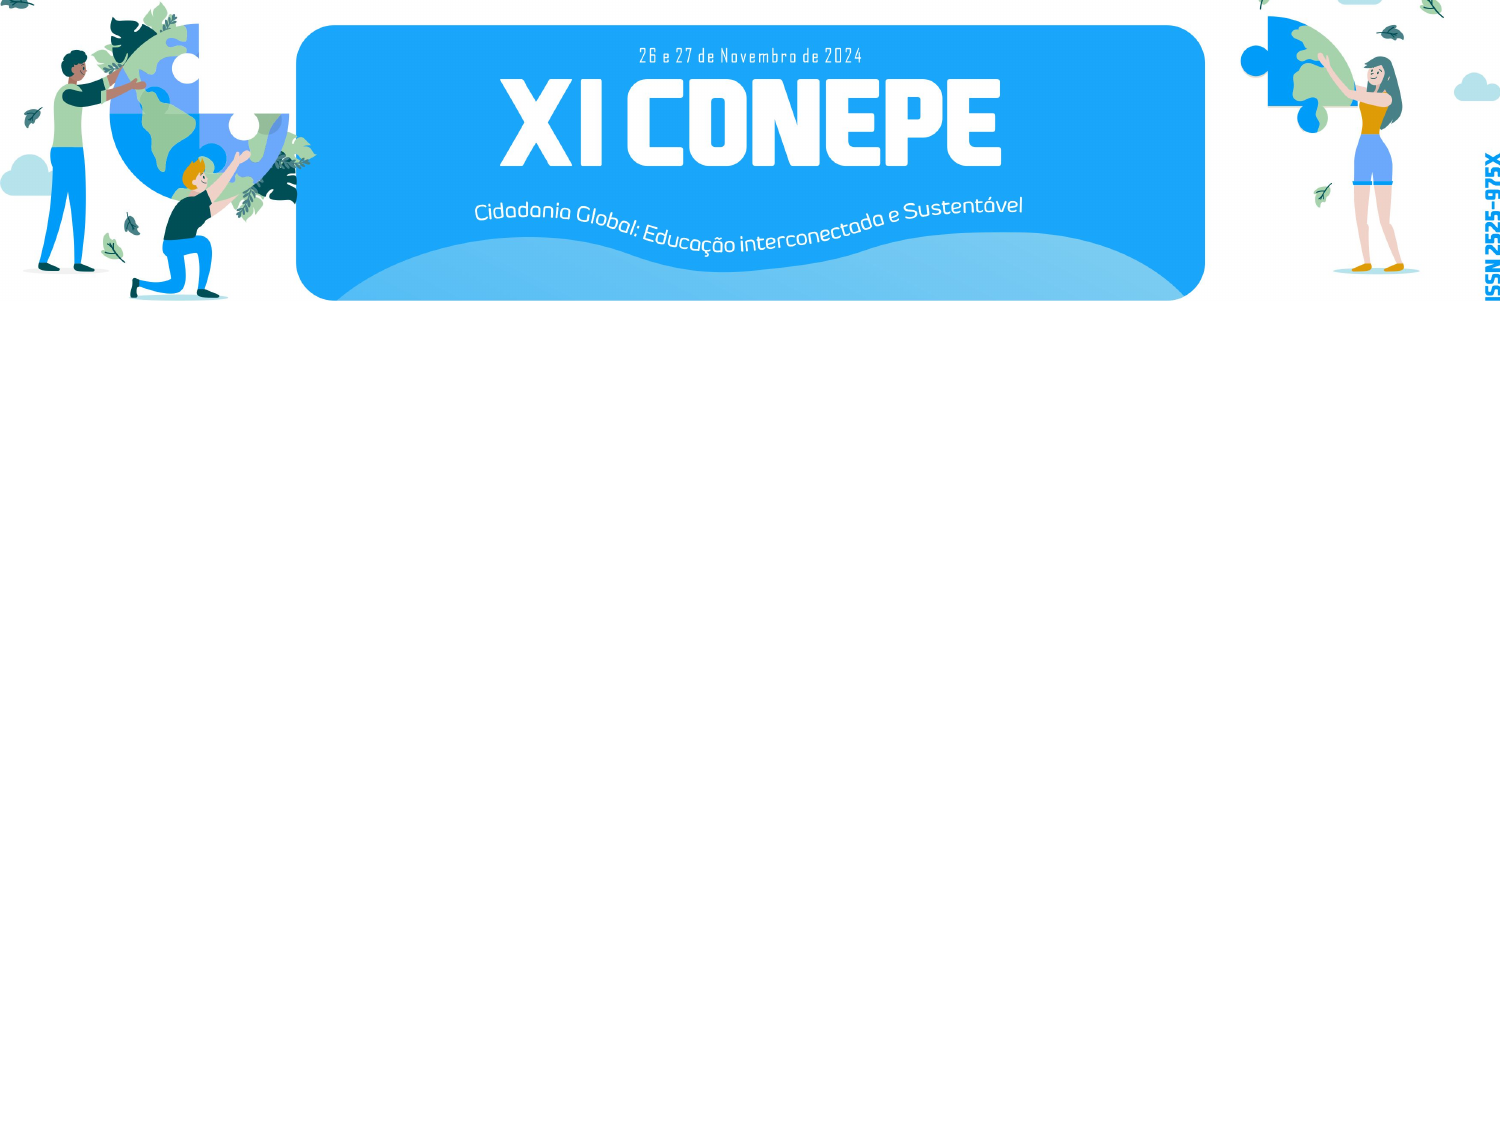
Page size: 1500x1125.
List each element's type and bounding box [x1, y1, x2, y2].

picture [0, 0, 1500, 301]
